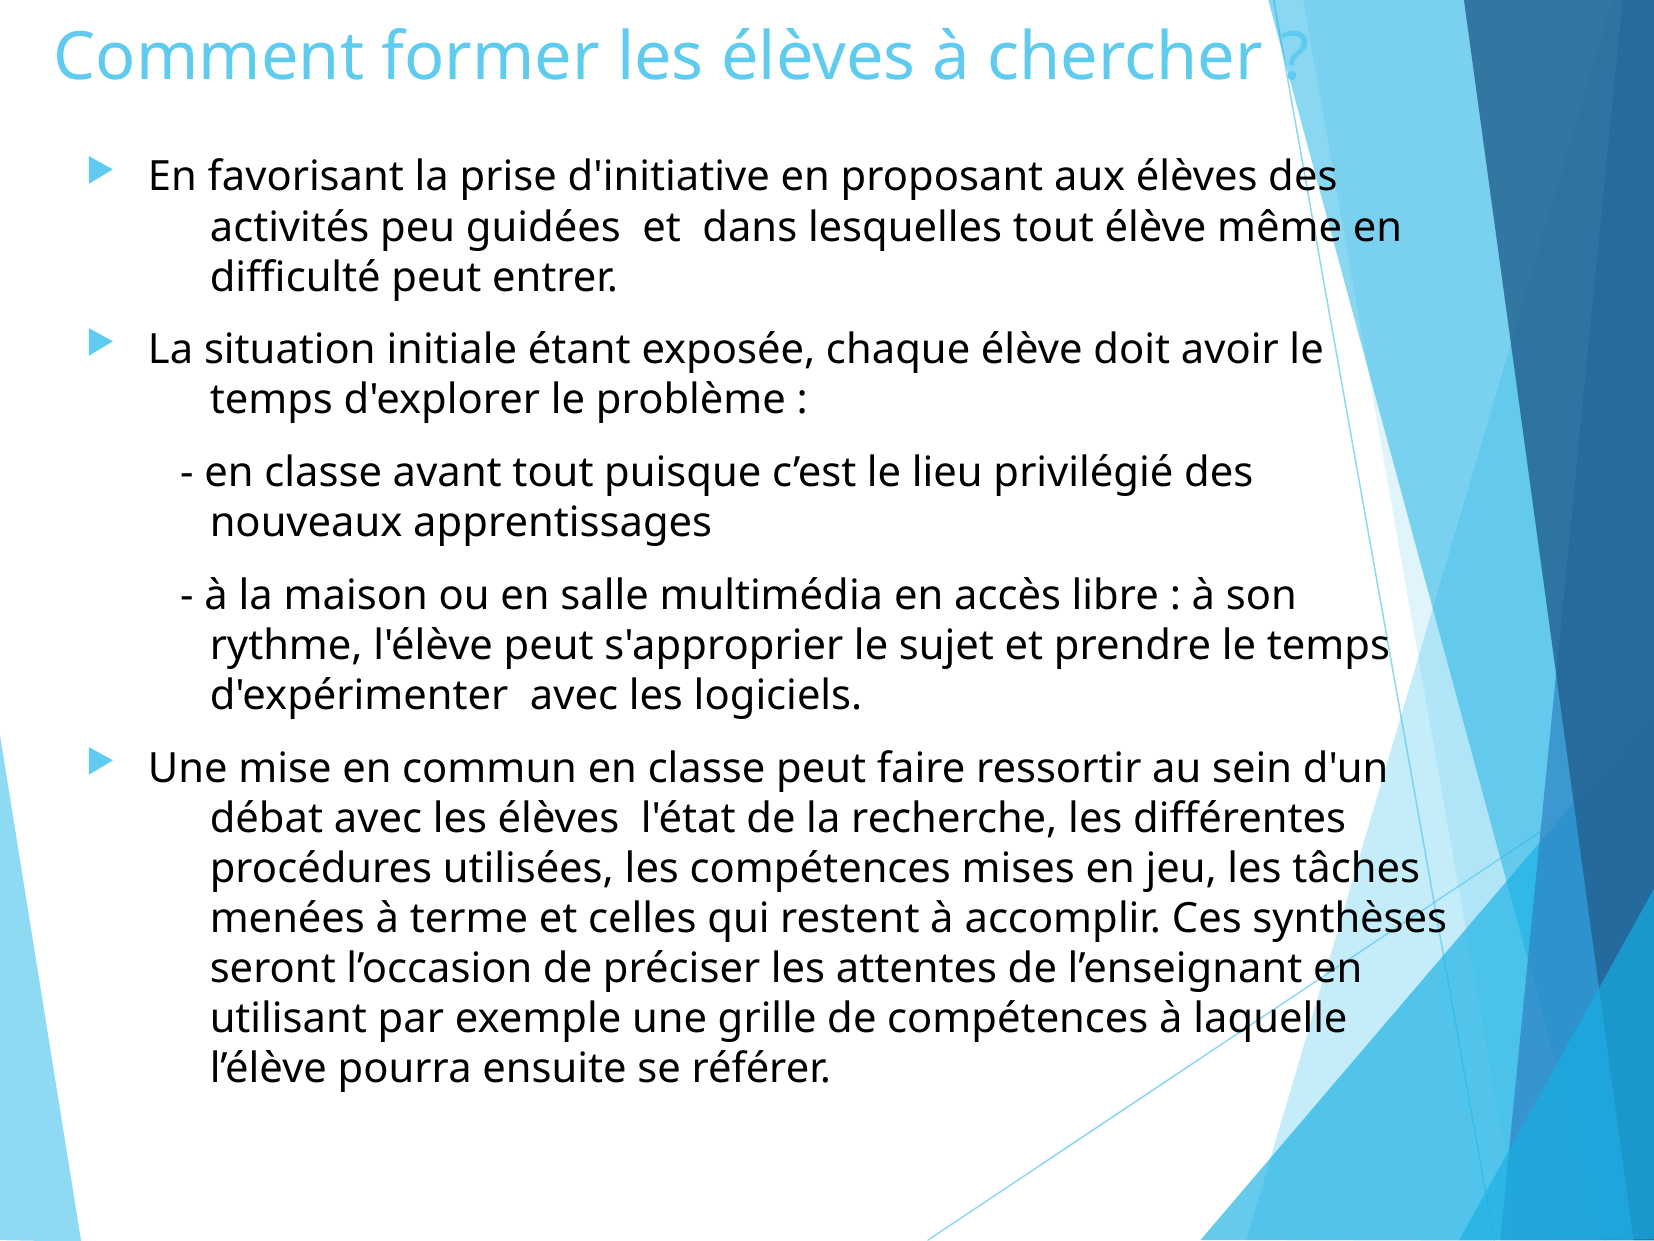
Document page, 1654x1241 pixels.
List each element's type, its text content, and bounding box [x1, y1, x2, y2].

list En favorisant la prise d'initiative en proposant aux élèves des activités peu guidées et dans lesquelles tout élève même en difficulté peut entrer. La situation initiale étant exposée, chaque élève doit avoir le temps d'explorer le problème : - en classe avant tout puisque c’est le lieu privilégié des nouveaux apprentissages - à la maison ou en salle multimédia en accès libre : à son rythme, l'élève peut s'approprier le sujet et prendre le temps d'expérimenter avec les logiciels. Une mise en commun en classe peut faire ressortir au sein d'un débat avec les élèves l'état de la recherche, les différentes procédures utilisées, les compétences mises en jeu, les tâches menées à terme et celles qui restent à accomplir. Ces synthèses seront l’occasion de préciser les attentes de l’enseignant en utilisant par exemple une grille de compétences à laquelle l’élève pourra ensuite se référer. [70, 141, 1465, 1099]
title Comment former les élèves à chercher ? [0, 5, 1347, 130]
